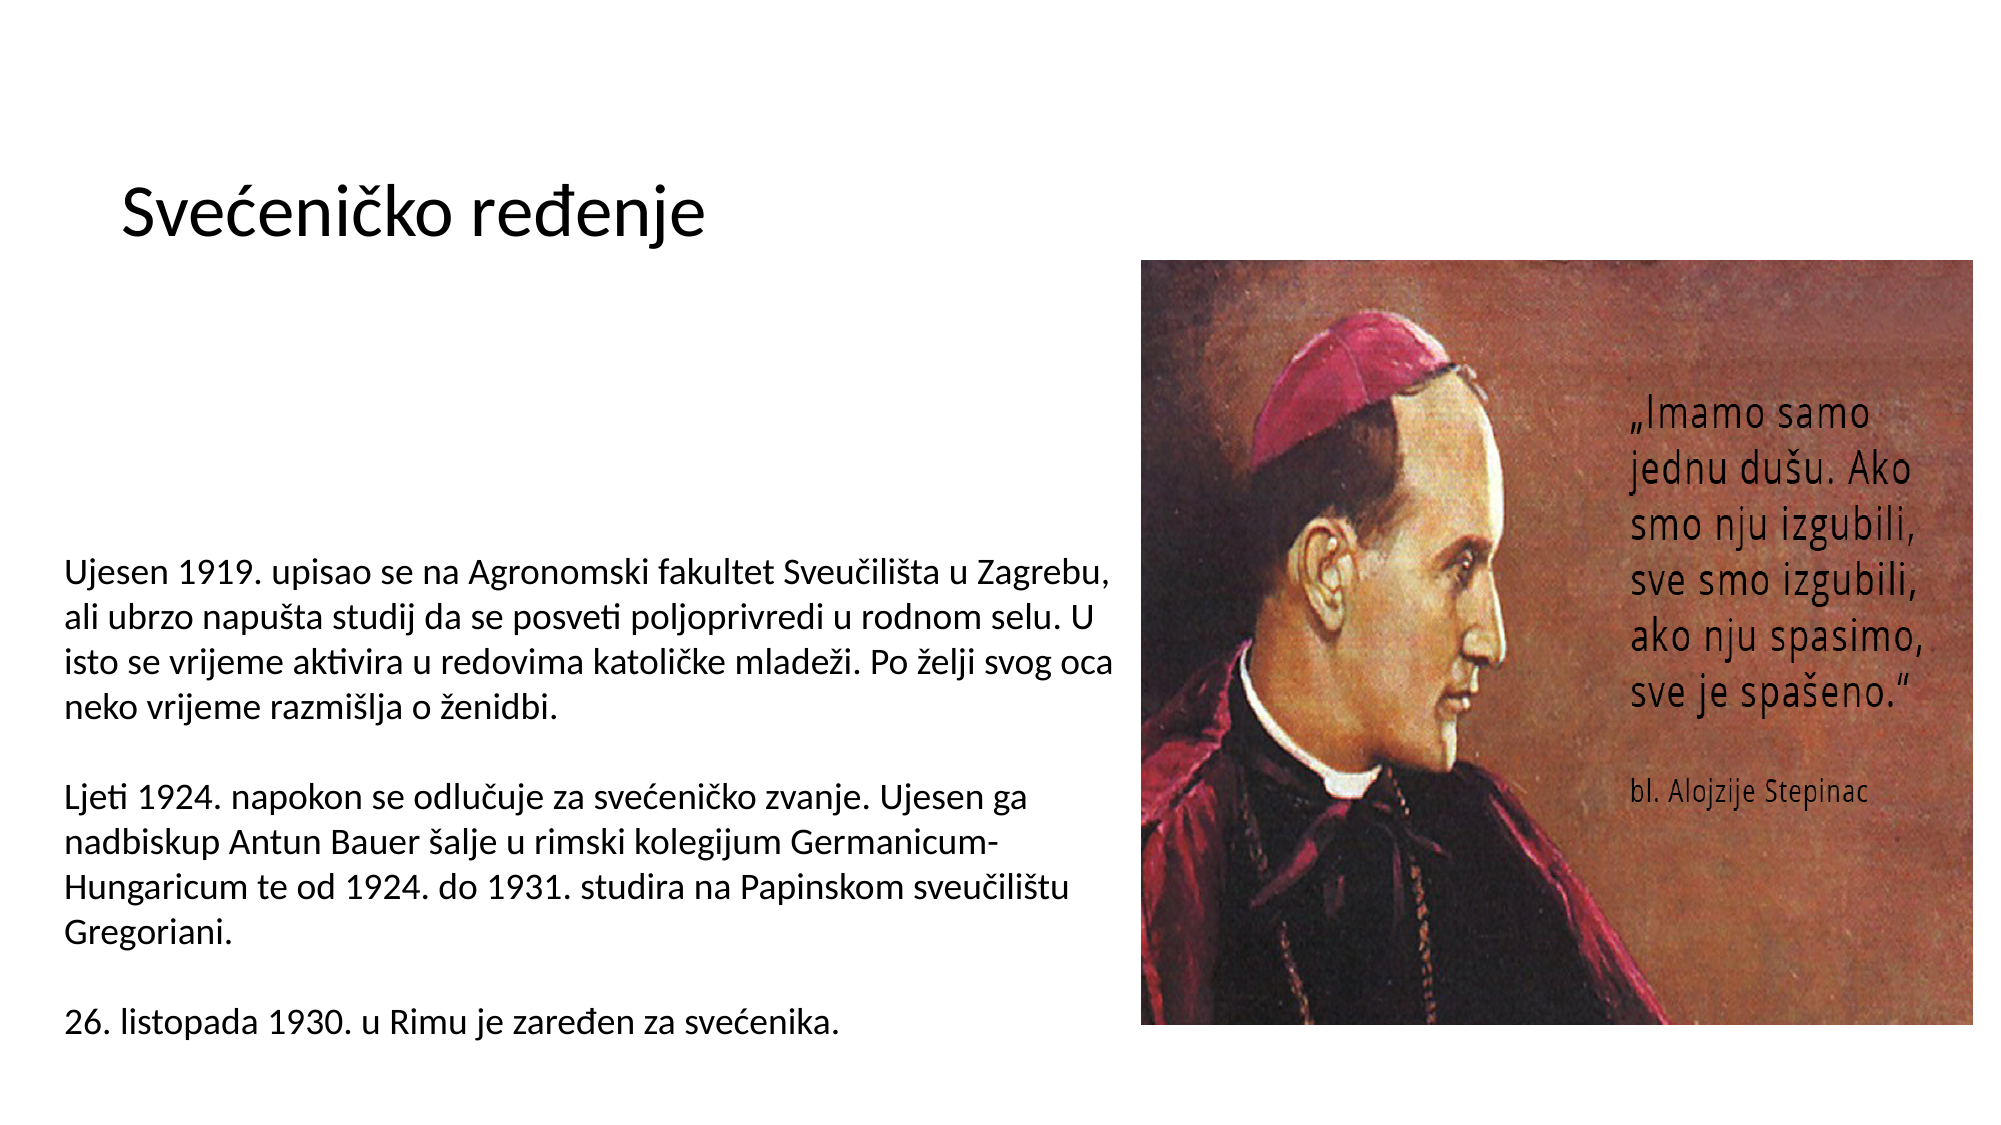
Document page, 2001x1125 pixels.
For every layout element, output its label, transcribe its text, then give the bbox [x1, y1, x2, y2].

text_box Svećeničko ređenje [106, 154, 1047, 261]
text_box Ujesen 1919. upisao se na Agronomski fakultet Sveučilišta u Zagrebu, ali ubrzo napušta studij da se posveti poljoprivredi u rodnom selu. U isto se vrijeme aktivira u redovima katoličke mladeži. Po želji svog oca neko vrijeme razmišlja o ženidbi. Ljeti 1924. napokon se odlučuje za svećeničko zvanje. Ujesen ga nadbiskup Antun Bauer šalje u rimski kolegijum Germanicum-Hungaricum te od 1924. do 1931. studira na Papinskom sveučilištu Gregoriani. 26. listopada 1930. u Rimu je zaređen za svećenika. [49, 539, 1142, 1055]
picture [1141, 260, 1973, 1025]
